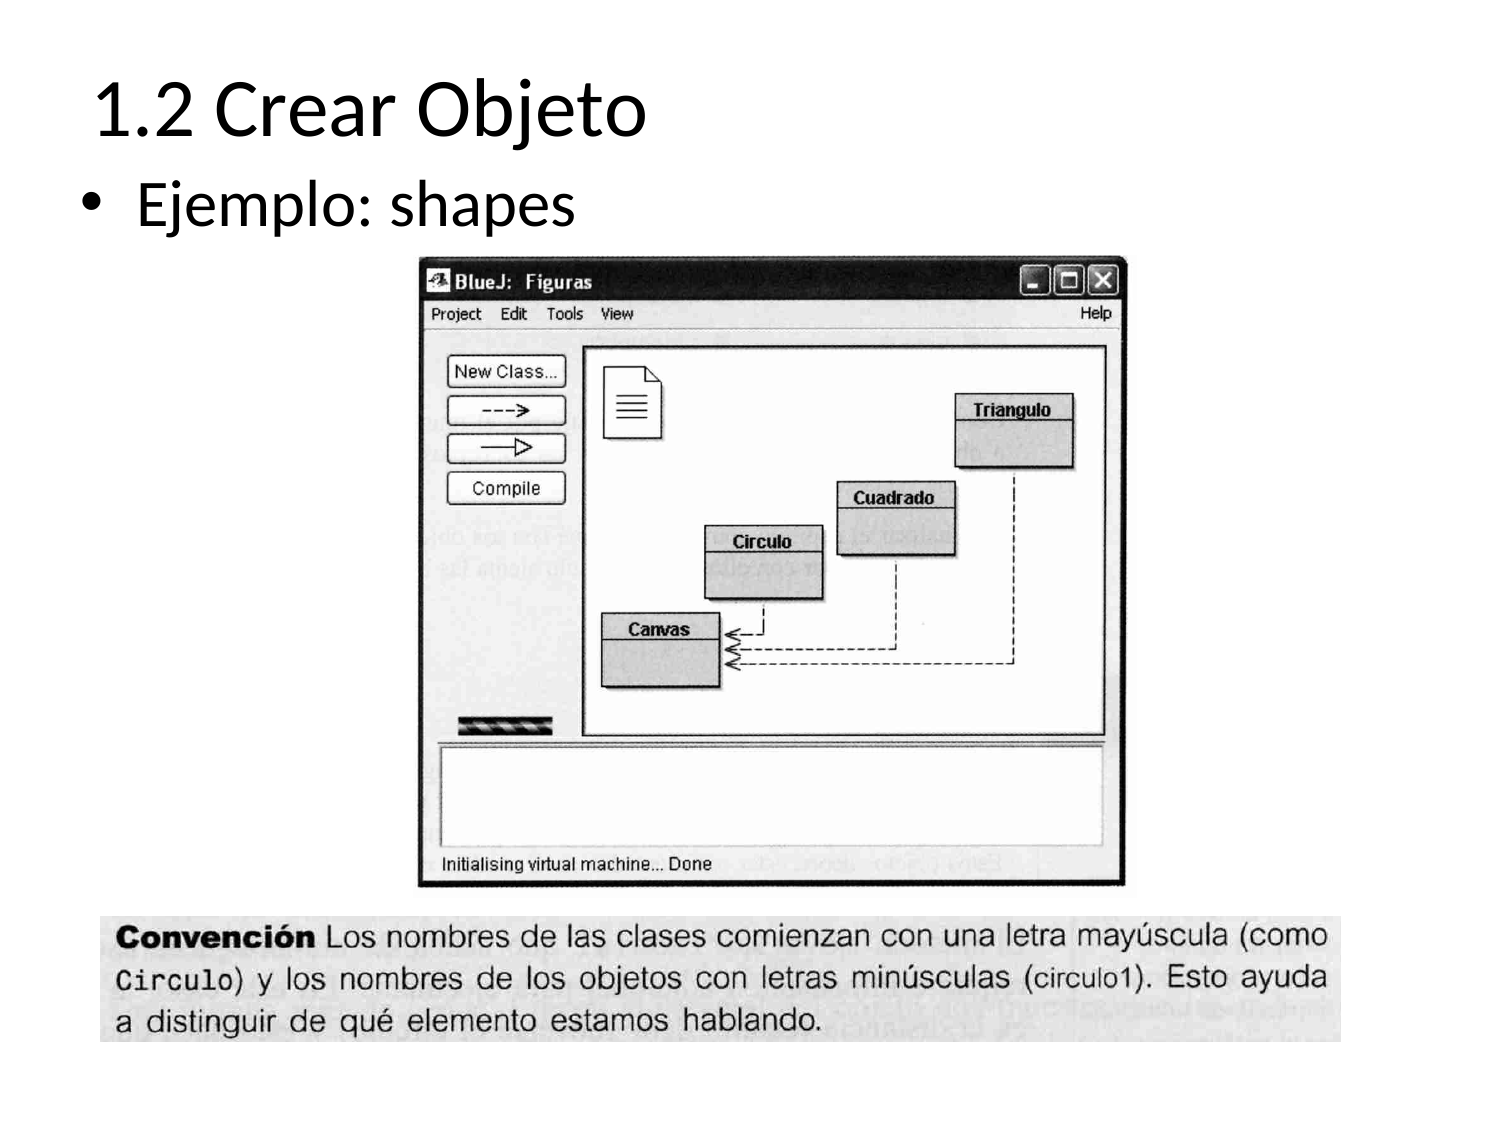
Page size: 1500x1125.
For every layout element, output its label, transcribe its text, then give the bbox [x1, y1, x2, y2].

title 1.2 Crear Objeto [75, 45, 1426, 161]
picture [100, 916, 1341, 1042]
picture [413, 255, 1137, 898]
list Ejemplo: shapes [64, 160, 1415, 249]
